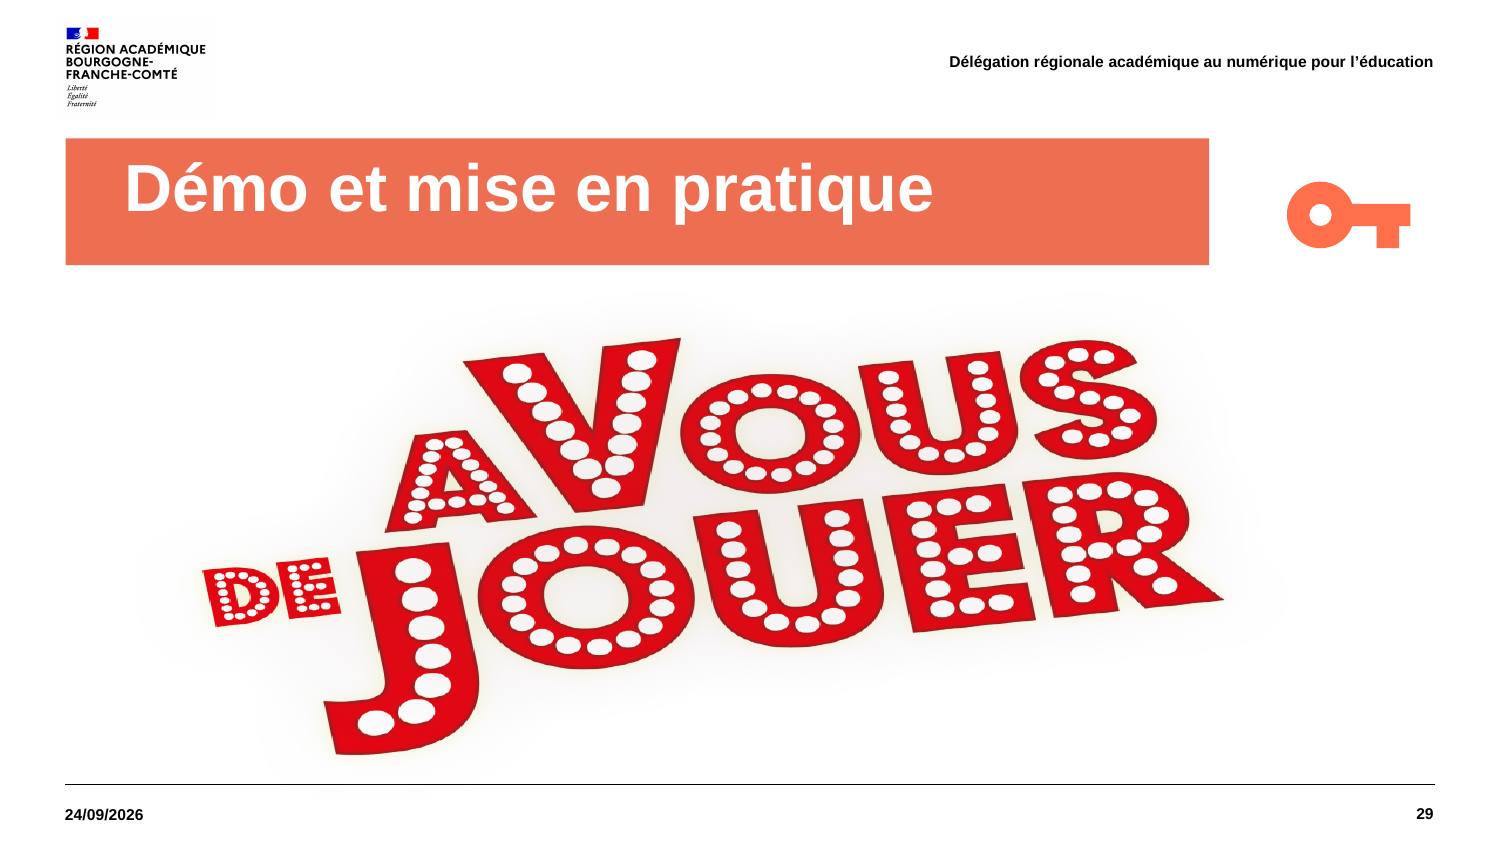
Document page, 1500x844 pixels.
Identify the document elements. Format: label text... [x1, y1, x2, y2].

text_box Démo et mise en pratique [65, 138, 1210, 266]
picture [55, 16, 217, 118]
text_box [1286, 181, 1411, 249]
text_box <numéro> [1213, 784, 1434, 843]
picture [88, 263, 1289, 804]
text_box 08/06/2021 [64, 786, 251, 843]
text_box Délégation régionale académique au numérique pour l’éducation [470, 32, 1434, 90]
